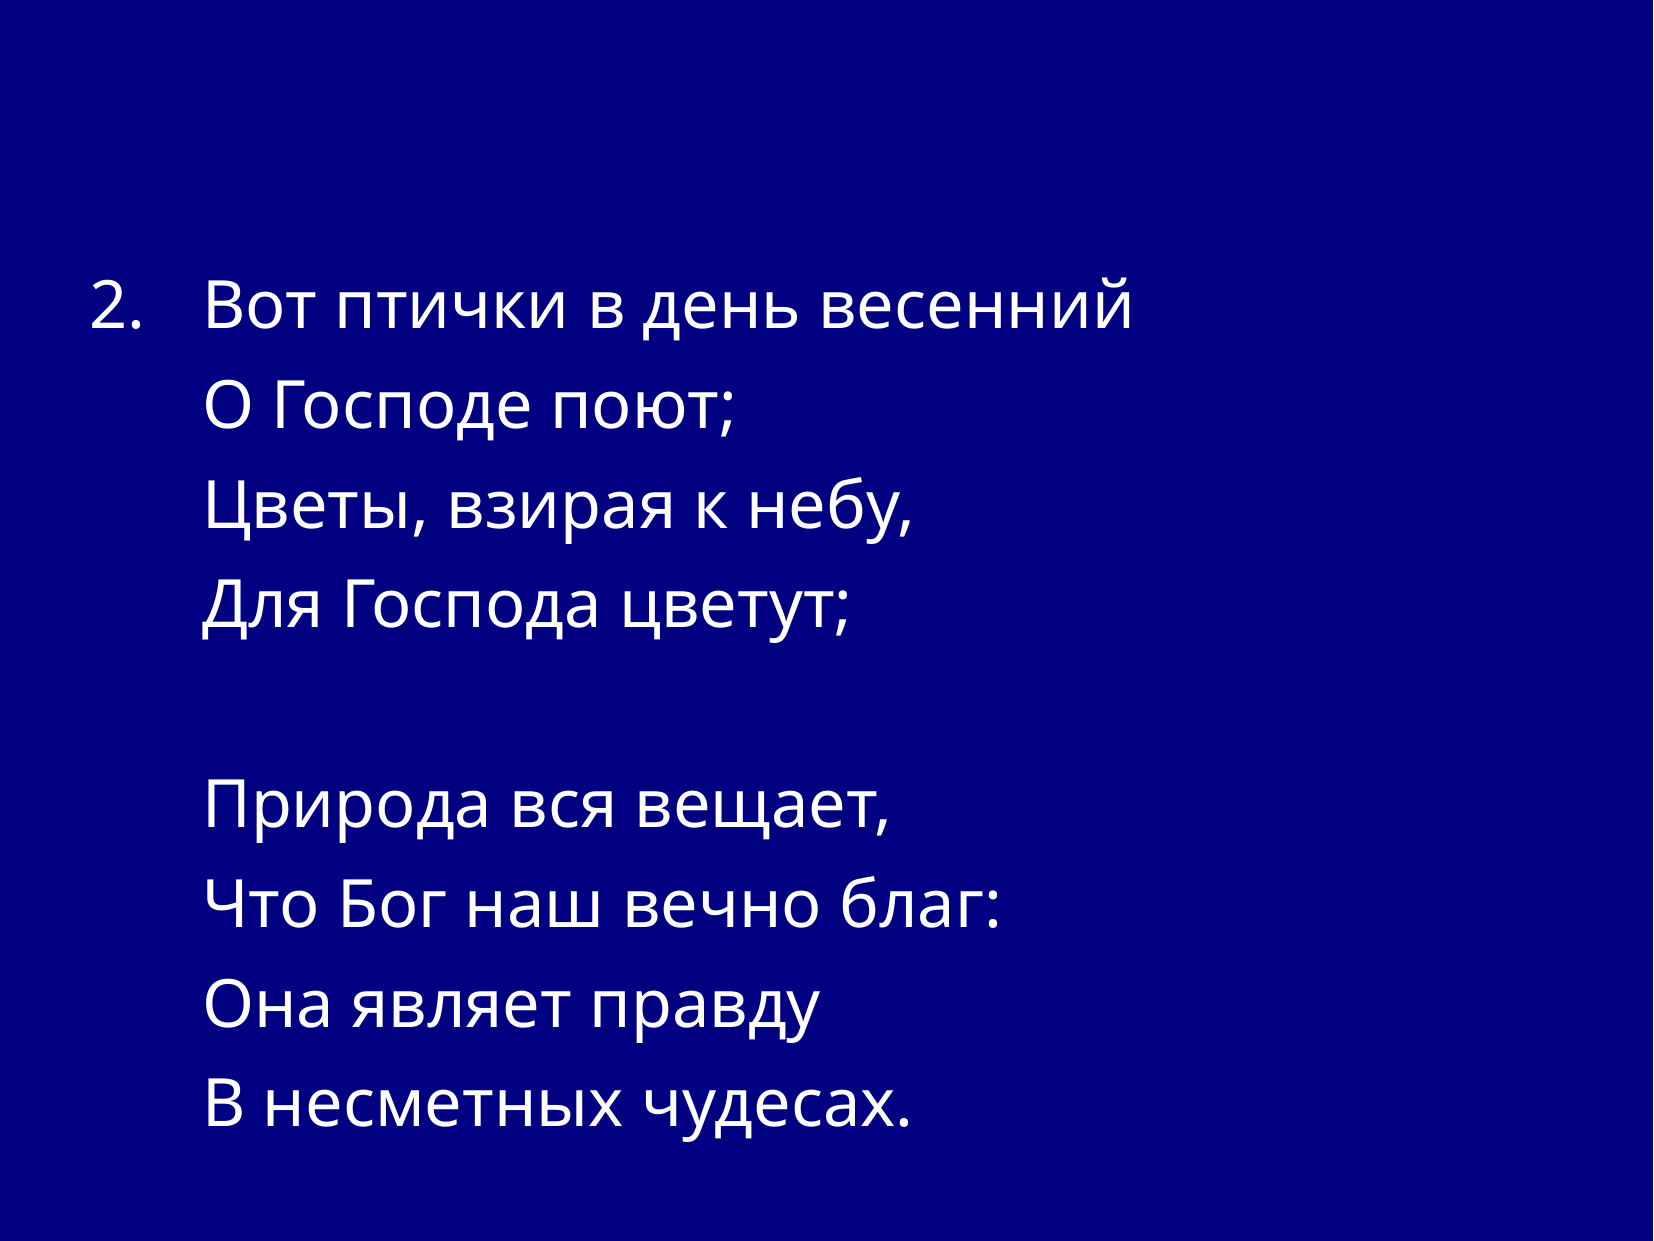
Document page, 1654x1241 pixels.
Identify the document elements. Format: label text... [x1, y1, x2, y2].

text_box 2. Вот птички в день весенний О Господе поют; Цветы, взирая к небу, Для Господа цветут; Природа вся вещает, Что Бог наш вечно благ: Она являет правду В несметных чудесах. [75, 150, 1576, 1163]
